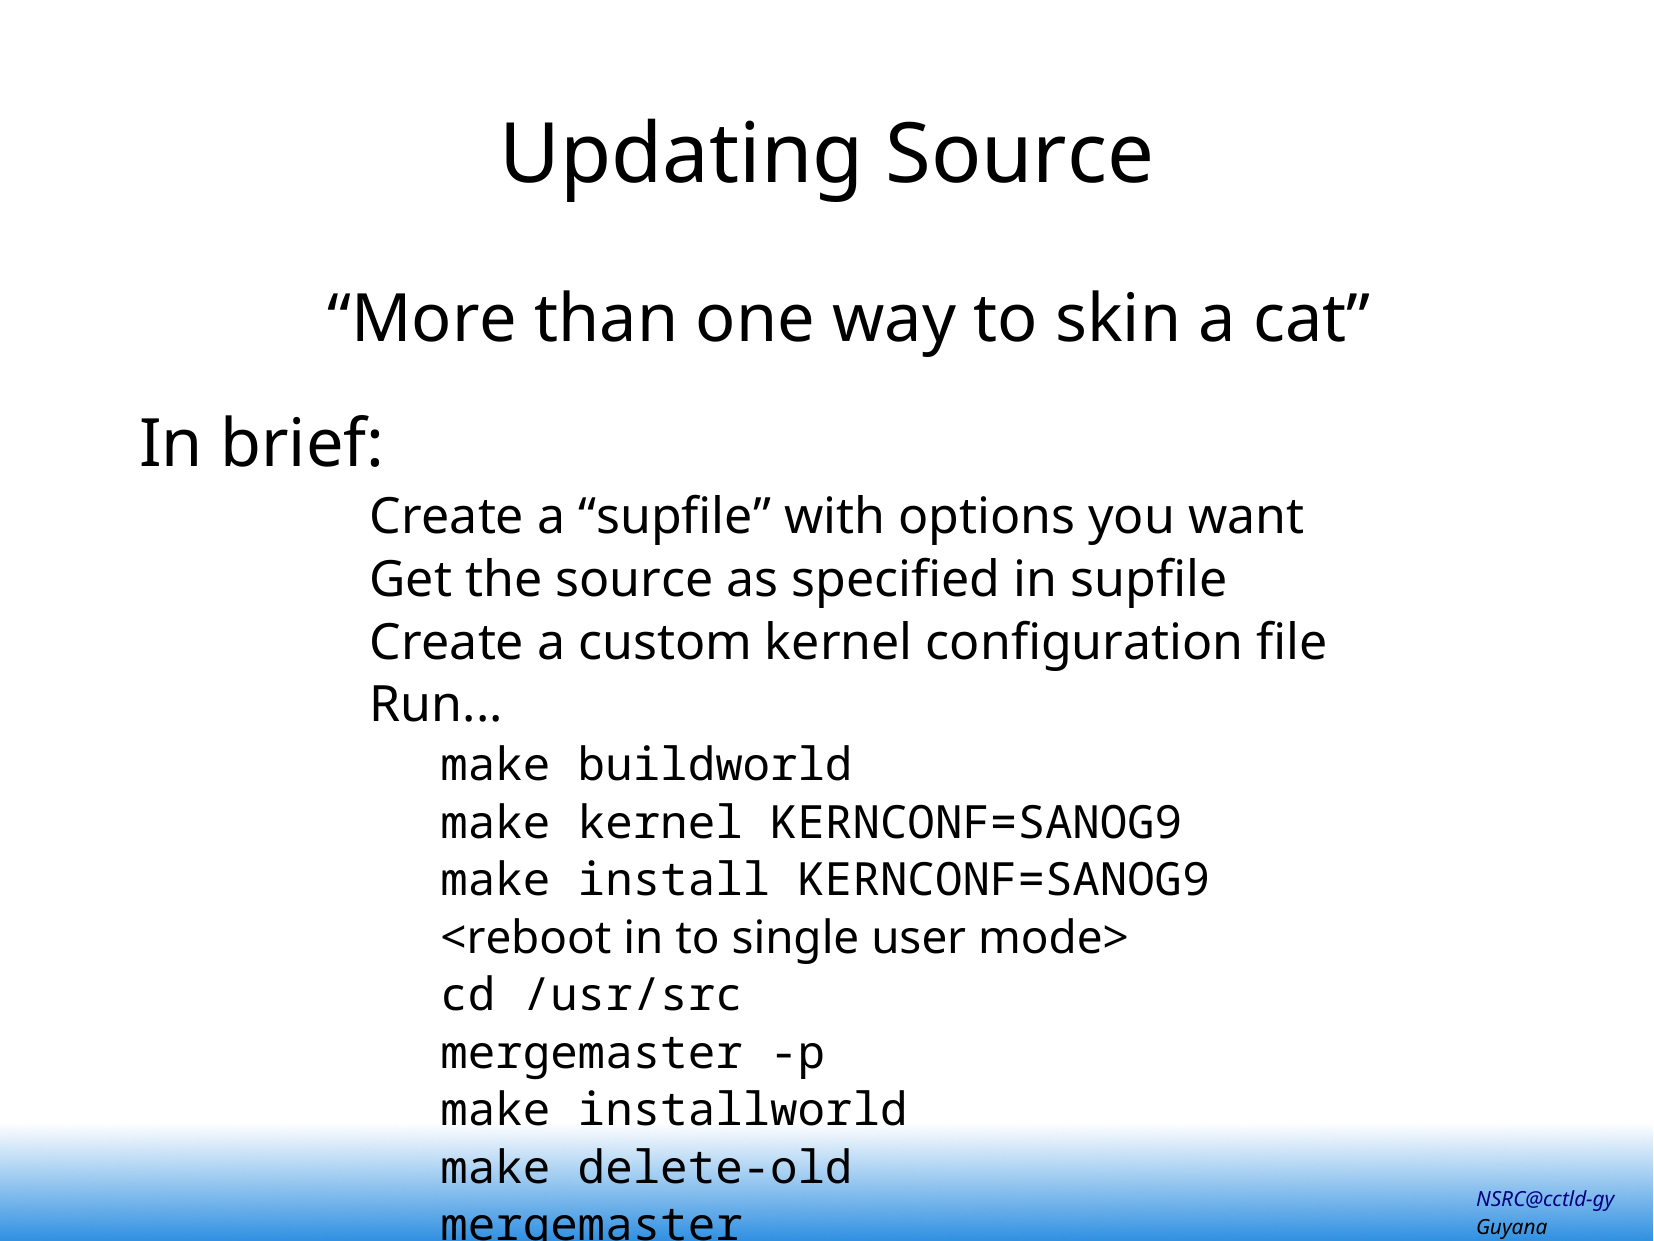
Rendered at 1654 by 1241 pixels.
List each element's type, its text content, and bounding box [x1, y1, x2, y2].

picture [529, 1218, 542, 1237]
list “More than one way to skin a cat” In brief: Create a “supfile” with options you want Get the source as specified in supfile Create a custom kernel configuration file Run... make buildworld make kernel KERNCONF=SANOG9 make install KERNCONF=SANOG9 <reboot in to single user mode> cd /usr/src mergemaster -p make installworld make delete-old mergemaster <reboot> [121, 274, 1561, 1143]
title Updating Source [121, 46, 1534, 254]
picture [0, 1122, 1653, 1241]
